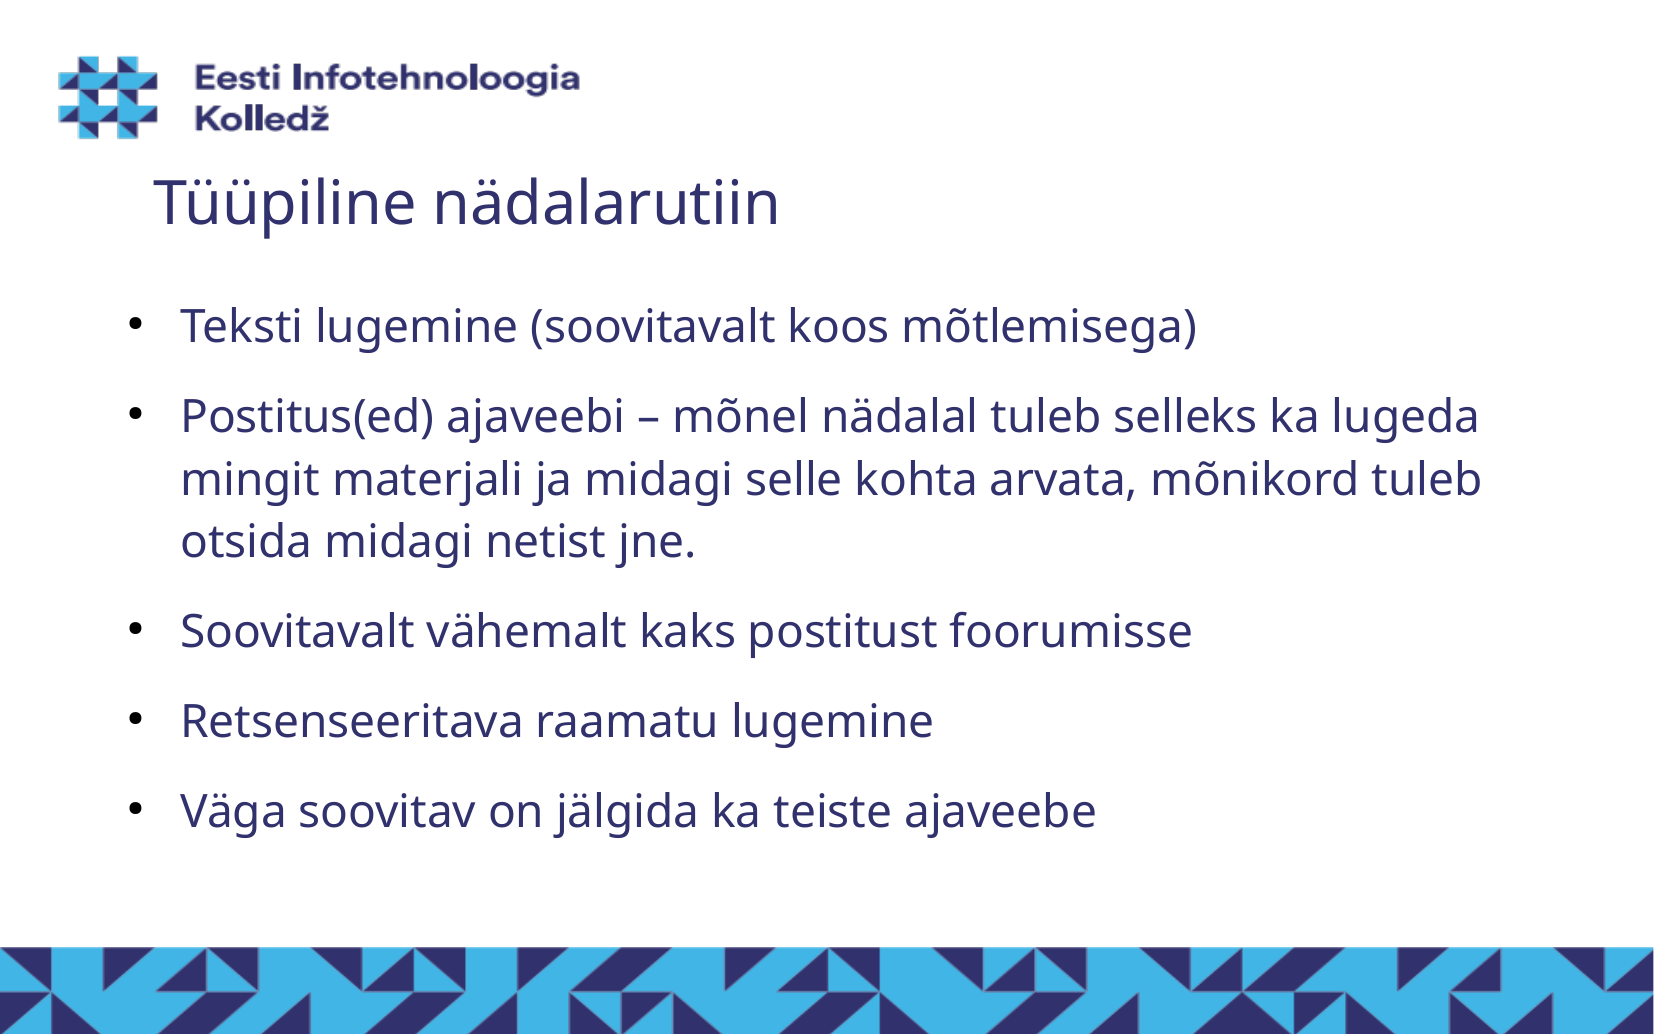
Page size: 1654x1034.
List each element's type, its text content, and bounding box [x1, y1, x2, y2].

list Teksti lugemine (soovitavalt koos mõtlemisega) Postitus(ed) ajaveebi – mõnel nädalal tuleb selleks ka lugeda mingit materjali ja midagi selle kohta arvata, mõnikord tuleb otsida midagi netist jne. Soovitavalt vähemalt kaks postitust foorumisse Retsenseeritava raamatu lugemine Väga soovitav on jälgida ka teiste ajaveebe [109, 293, 1522, 1010]
title Tüüpiline nädalarutiin [153, 114, 1290, 287]
